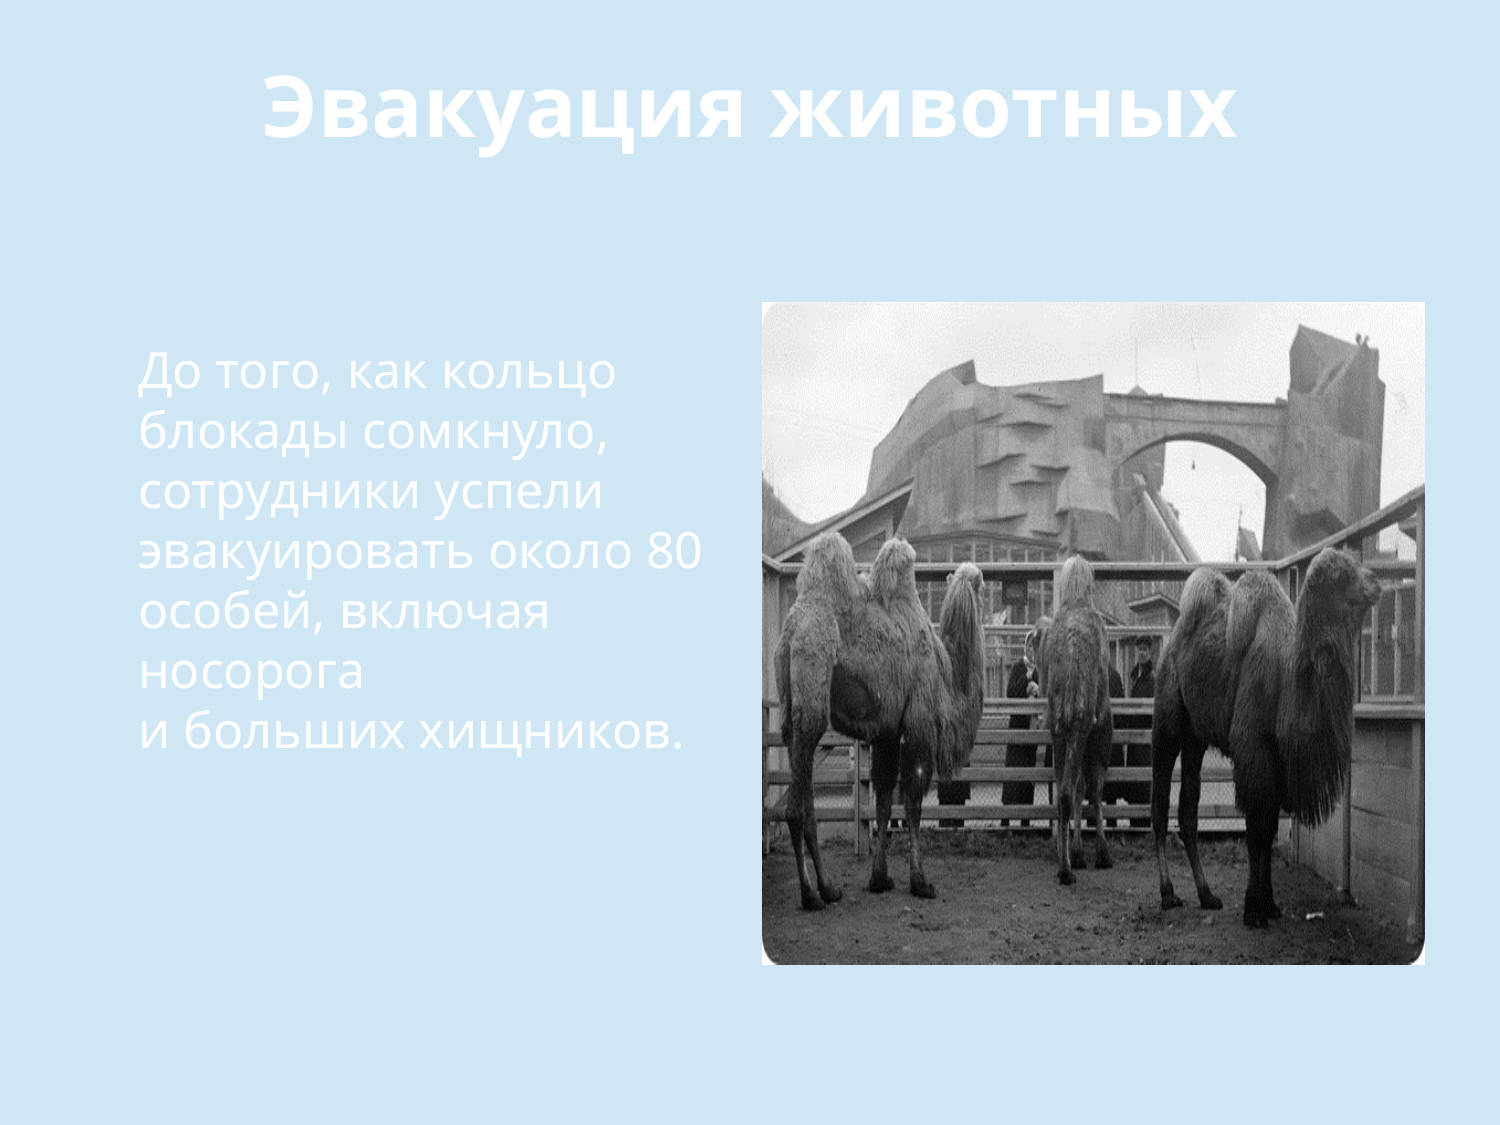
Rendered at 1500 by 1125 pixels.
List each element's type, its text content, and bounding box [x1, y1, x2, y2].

list До того, как кольцо блокады сомкнуло, сотрудники успели эвакуировать около 80 особей, включая носорога и больших хищников. [33, 330, 767, 1066]
picture [762, 302, 1425, 965]
title Эвакуация животных [75, 45, 1425, 233]
